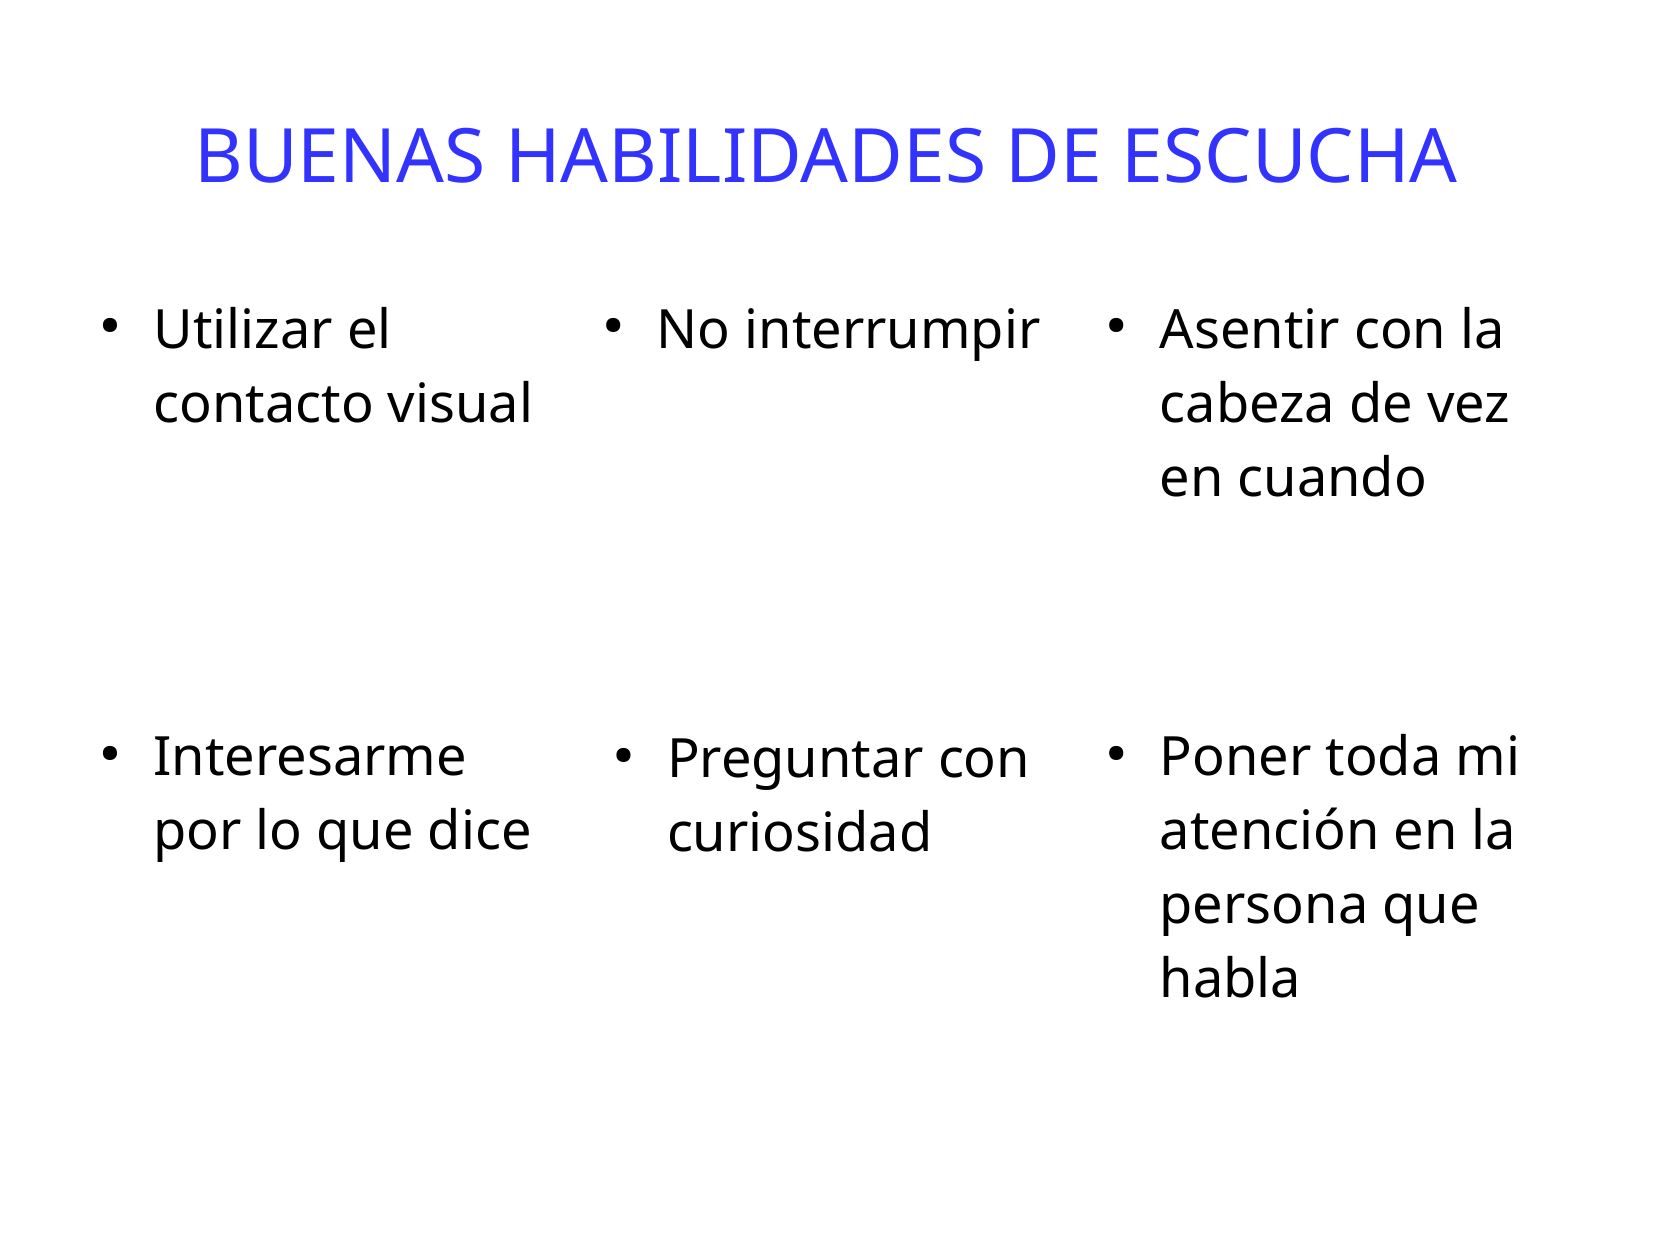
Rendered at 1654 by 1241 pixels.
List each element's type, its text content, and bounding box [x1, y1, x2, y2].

list Poner toda mi atención en la persona que habla [1088, 717, 1569, 1109]
list Utilizar el contacto visual [82, 290, 562, 681]
list Preguntar con curiosidad [596, 719, 1076, 1111]
title BUENAS HABILIDADES DE ESCUCHA [82, 49, 1571, 257]
list No interrumpir [585, 290, 1065, 681]
list Interesarme por lo que dice [82, 717, 562, 1109]
list Asentir con la cabeza de vez en cuando [1088, 290, 1569, 681]
